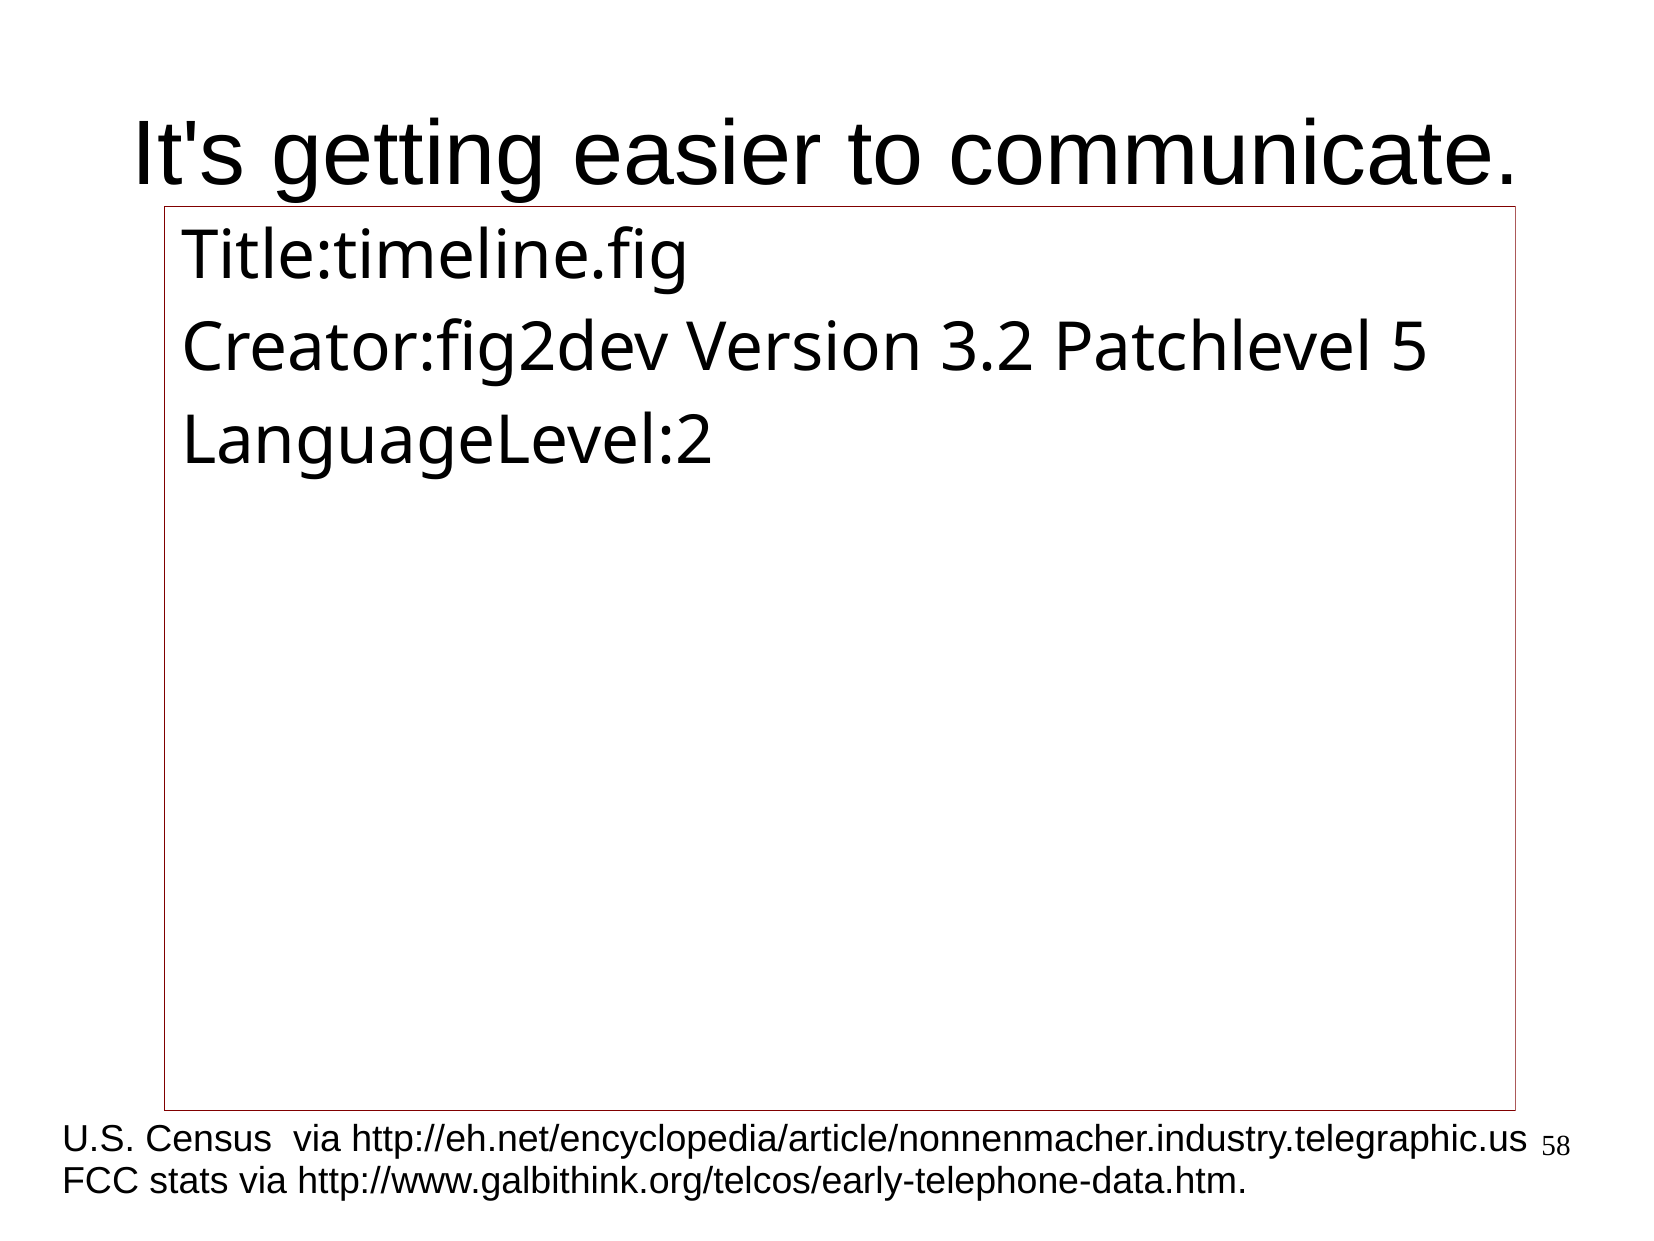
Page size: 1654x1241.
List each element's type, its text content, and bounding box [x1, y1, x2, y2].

text_box U.S. Census via http://eh.net/encyclopedia/article/nonnenmacher.industry.telegraphic.us FCC stats via http://www.galbithink.org/telcos/early-telephone-data.htm. [47, 1110, 1542, 1210]
title It's getting easier to communicate. [82, 49, 1571, 257]
picture [159, 201, 1516, 1110]
